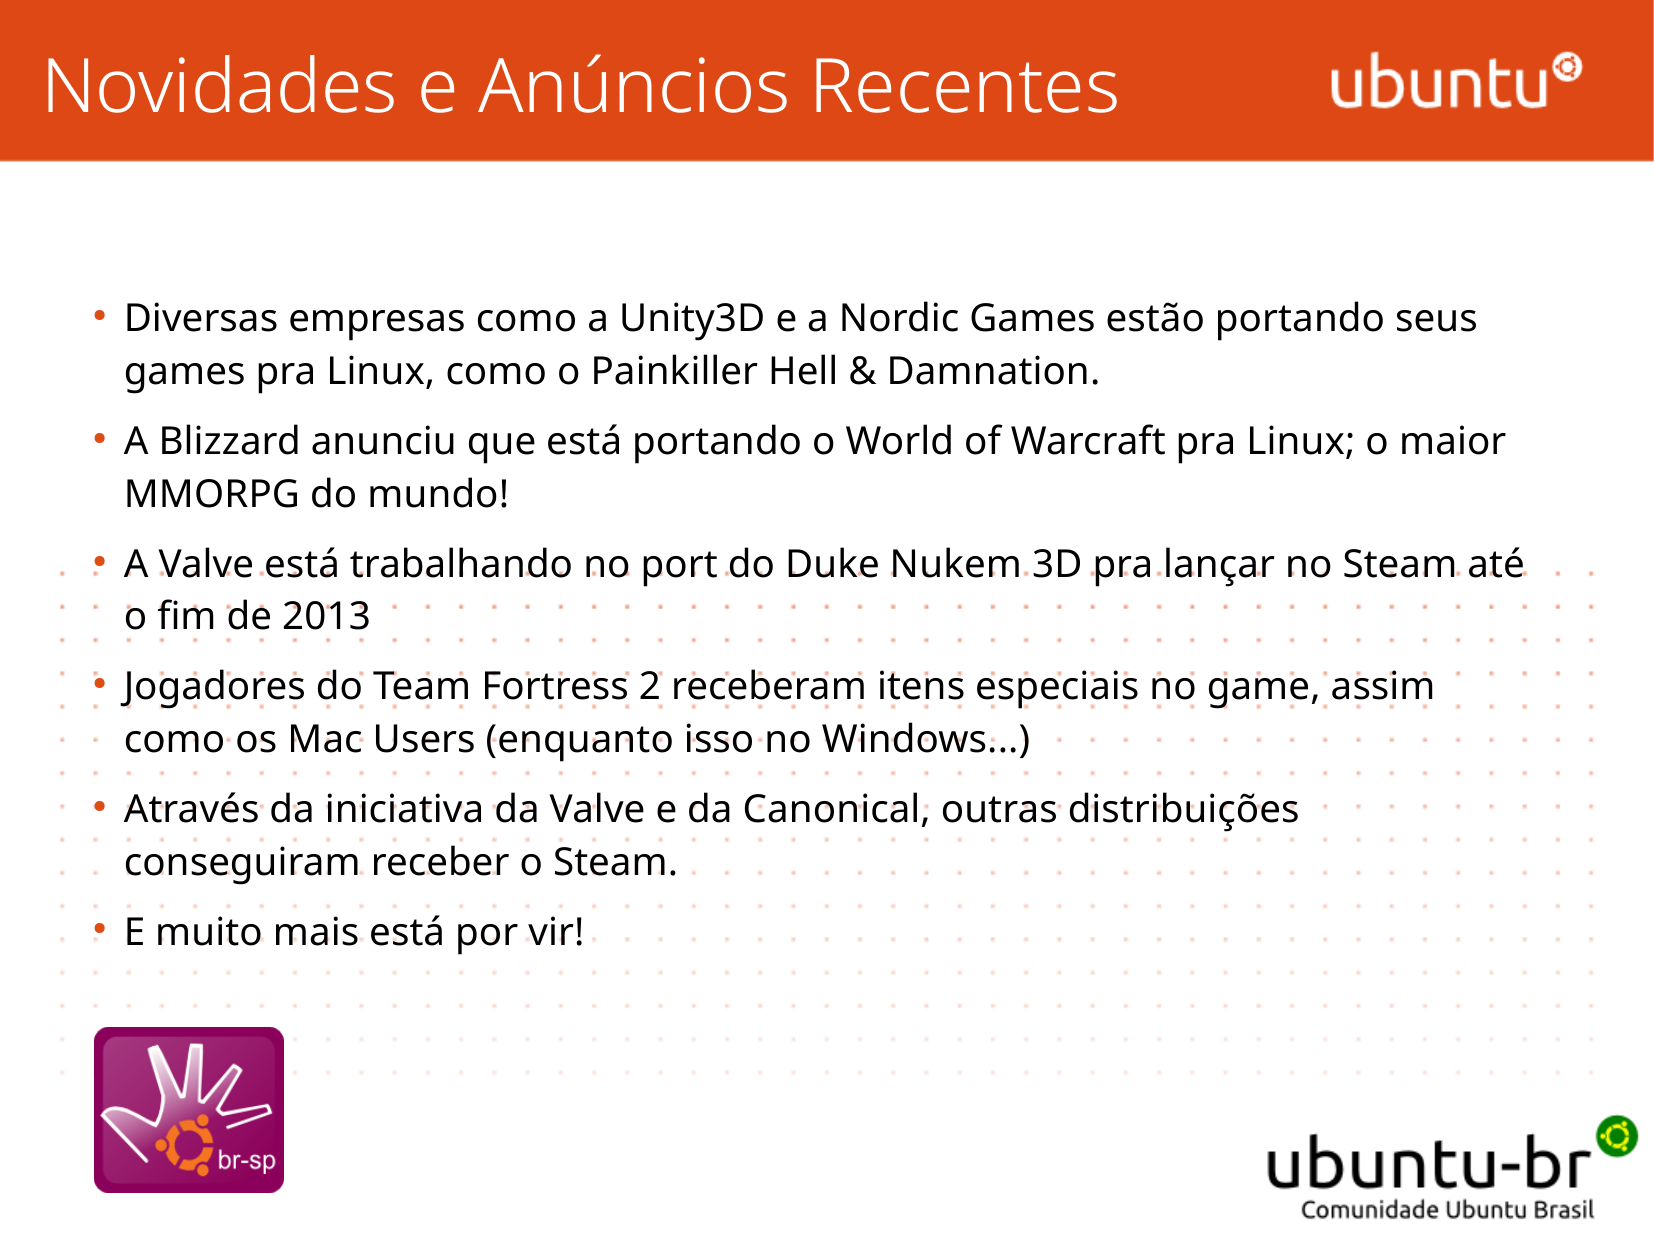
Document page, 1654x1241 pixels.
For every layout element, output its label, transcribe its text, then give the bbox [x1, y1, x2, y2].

title Novidades e Anúncios Recentes [41, 31, 1300, 136]
picture [0, 0, 1654, 1241]
list Diversas empresas como a Unity3D e a Nordic Games estão portando seus games pra Linux, como o Painkiller Hell & Damnation. A Blizzard anunciu que está portando o World of Warcraft pra Linux; o maior MMORPG do mundo! A Valve está trabalhando no port do Duke Nukem 3D pra lançar no Steam até o fim de 2013 Jogadores do Team Fortress 2 receberam itens especiais no game, assim como os Mac Users (enquanto isso no Windows...) Através da iniciativa da Valve e da Canonical, outras distribuições conseguiram receber o Steam. E muito mais está por vir! [82, 290, 1538, 957]
